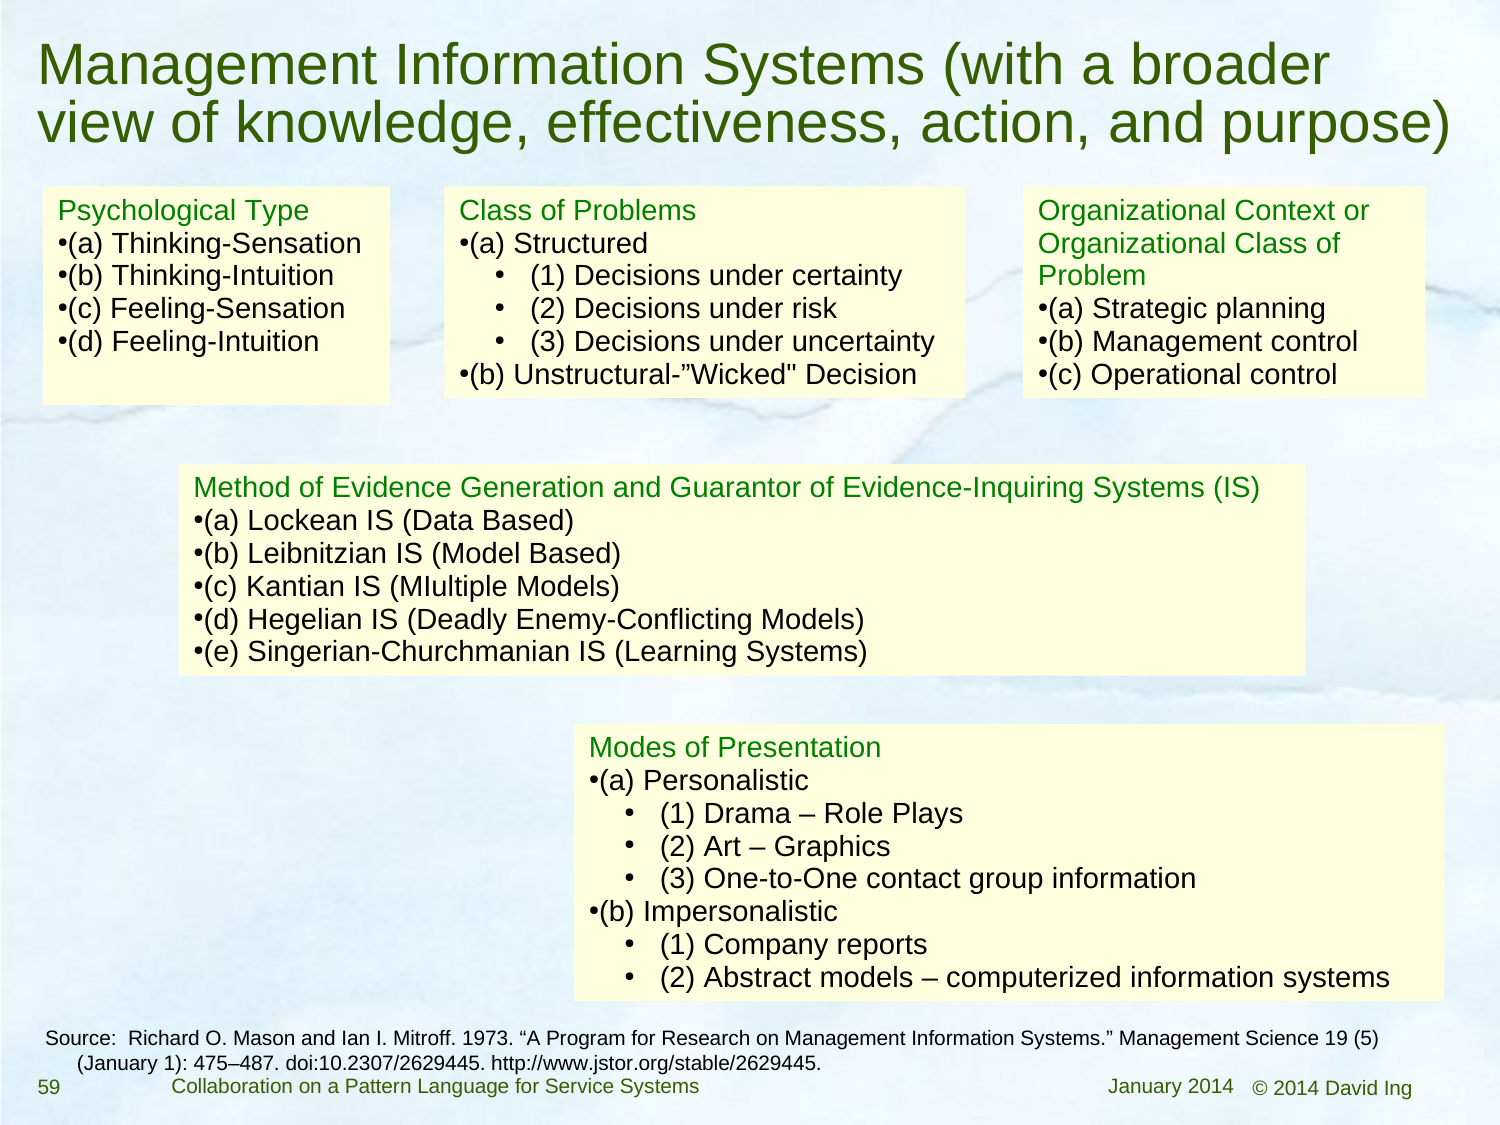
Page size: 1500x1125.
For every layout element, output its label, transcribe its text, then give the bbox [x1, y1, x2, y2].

text_box Method of Evidence Generation and Guarantor of Evidence-Inquiring Systems (IS) (a) Lockean IS (Data Based) (b) Leibnitzian IS (Model Based) (c) Kantian IS (MIultiple Models) (d) Hegelian IS (Deadly Enemy-Conflicting Models) (e) Singerian-Churchmanian IS (Learning Systems) [178, 464, 1306, 676]
text_box Organizational Context or Organizational Class of Problem (a) Strategic planning (b) Management control (c) Operational control [1023, 186, 1426, 398]
text_box Modes of Presentation (a) Personalistic (1) Drama – Role Plays (2) Art – Graphics (3) One-to-One contact group information (b) Impersonalistic (1) Company reports (2) Abstract models – computerized information systems [574, 723, 1445, 1001]
picture [0, 0, 1500, 1125]
title Management Information Systems (with a broader view of knowledge, effectiveness, action, and purpose) [37, 37, 1463, 162]
text_box Class of Problems (a) Structured (1) Decisions under certainty (2) Decisions under risk (3) Decisions under uncertainty (b) Unstructural-”Wicked" Decision [444, 186, 966, 398]
text_box Psychological Type (a) Thinking-Sensation (b) Thinking-Intuition (c) Feeling-Sensation (d) Feeling-Intuition [42, 186, 391, 405]
text_box Source: Richard O. Mason and Ian I. Mitroff. 1973. “A Program for Research on Management Information Systems.” Management Science 19 (5) (January 1): 475–487. doi:10.2307/2629445. http://www.jstor.org/stable/2629445. - [30, 1016, 1441, 1077]
